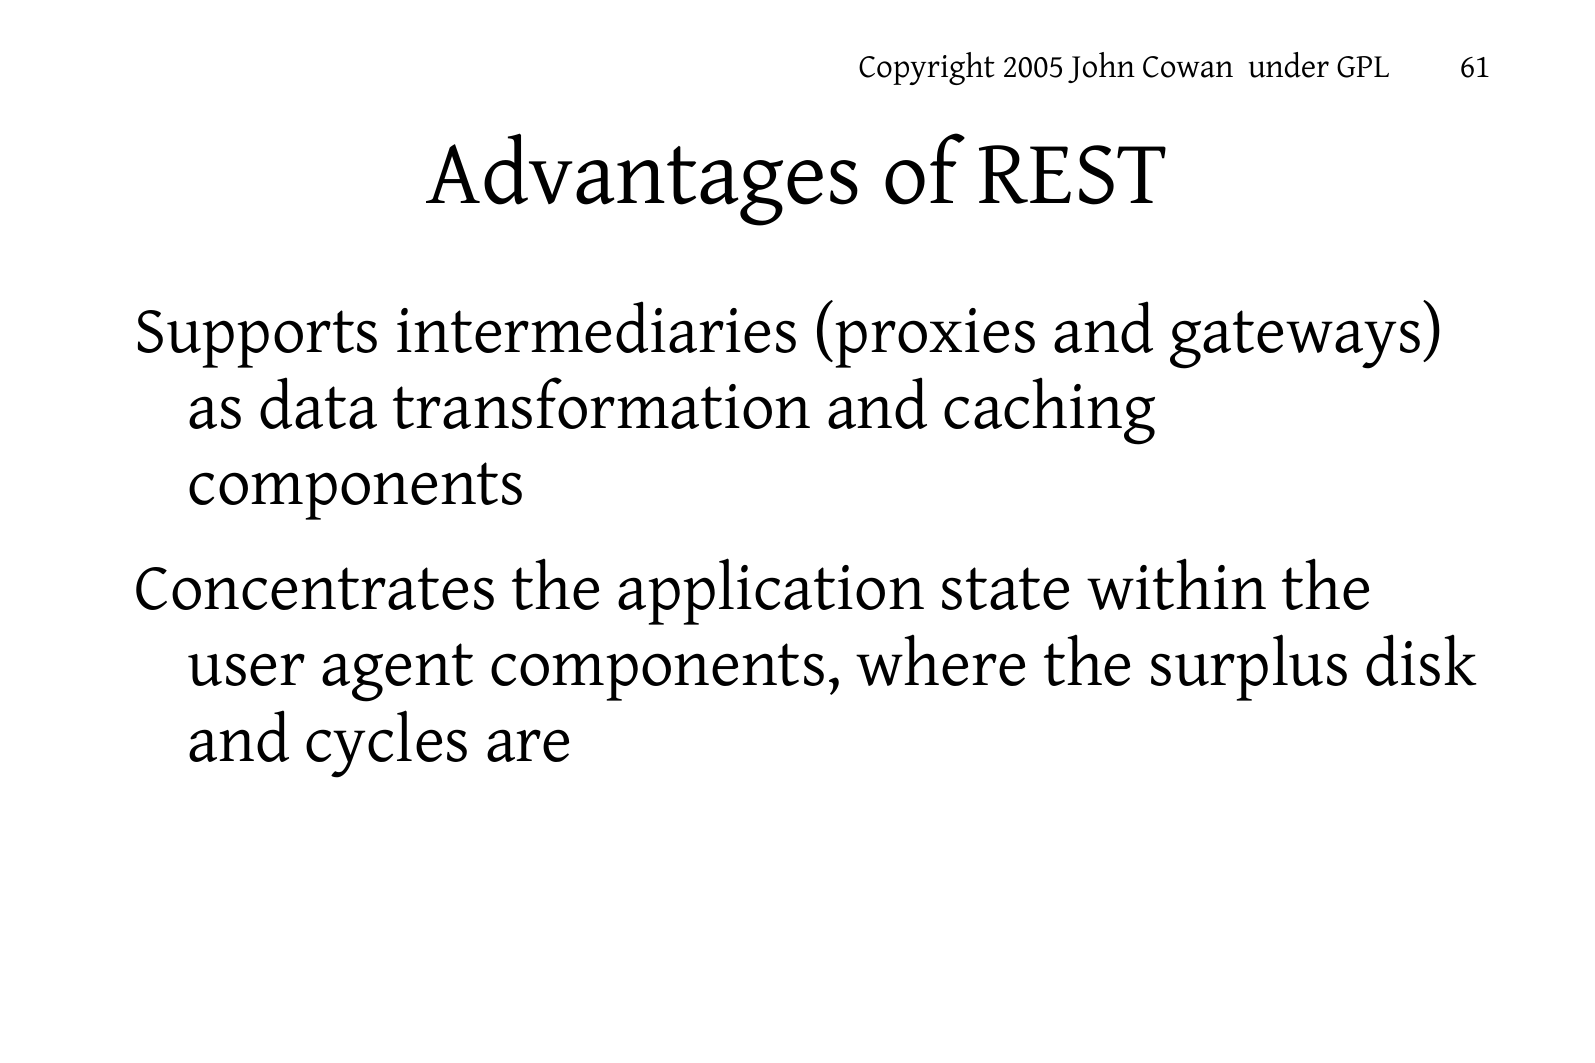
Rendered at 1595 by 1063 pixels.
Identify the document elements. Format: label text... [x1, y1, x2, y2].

title Advantages of REST [117, 88, 1479, 266]
list Supports intermediaries (proxies and gateways) as data transformation and caching components Concentrates the application state within the user agent components, where the surplus disk and cycles are [117, 295, 1479, 966]
